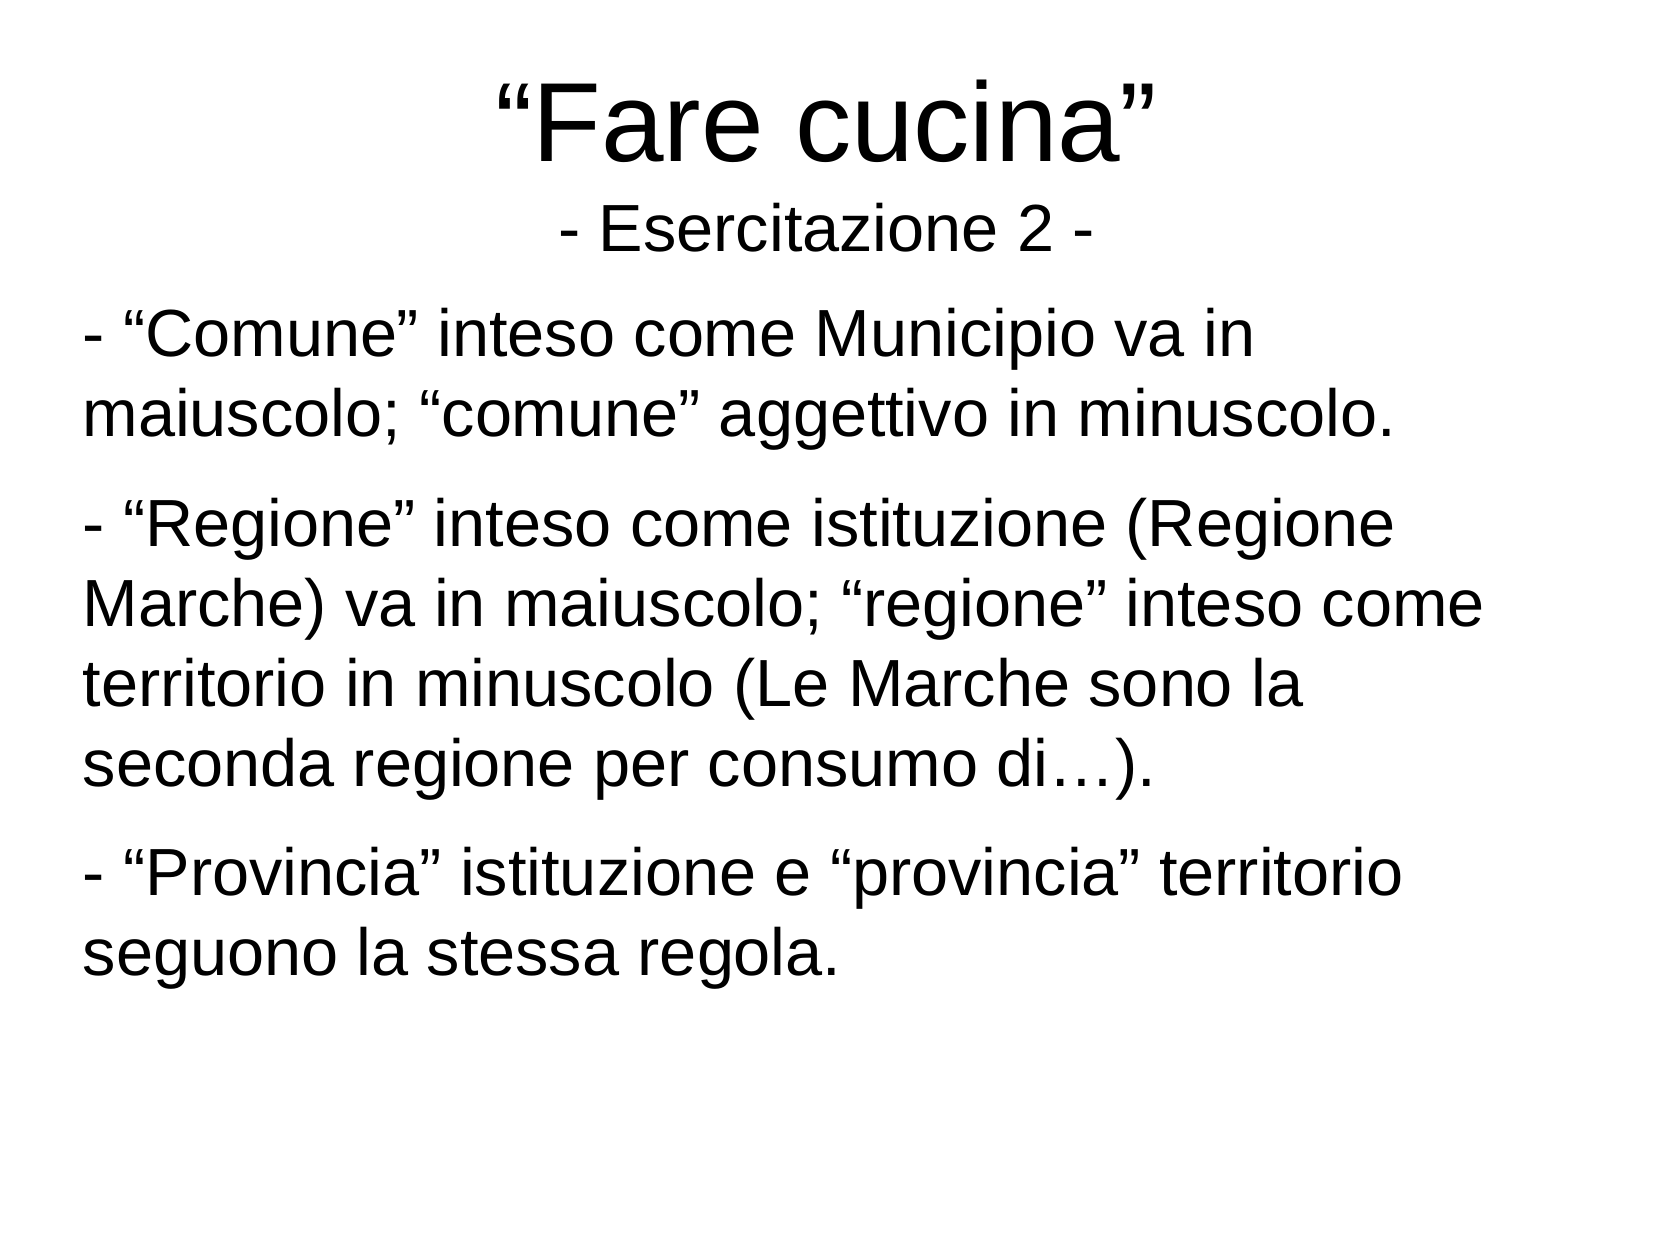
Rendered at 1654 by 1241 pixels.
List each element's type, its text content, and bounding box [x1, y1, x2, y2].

list - “Comune” inteso come Municipio va in maiuscolo; “comune” aggettivo in minuscolo. - “Regione” inteso come istituzione (Regione Marche) va in maiuscolo; “regione” inteso come territorio in minuscolo (Le Marche sono la seconda regione per consumo di…). - “Provincia” istituzione e “provincia” territorio seguono la stessa regola. [82, 290, 1571, 1109]
title “Fare cucina” - Esercitazione 2 - [82, 49, 1571, 257]
